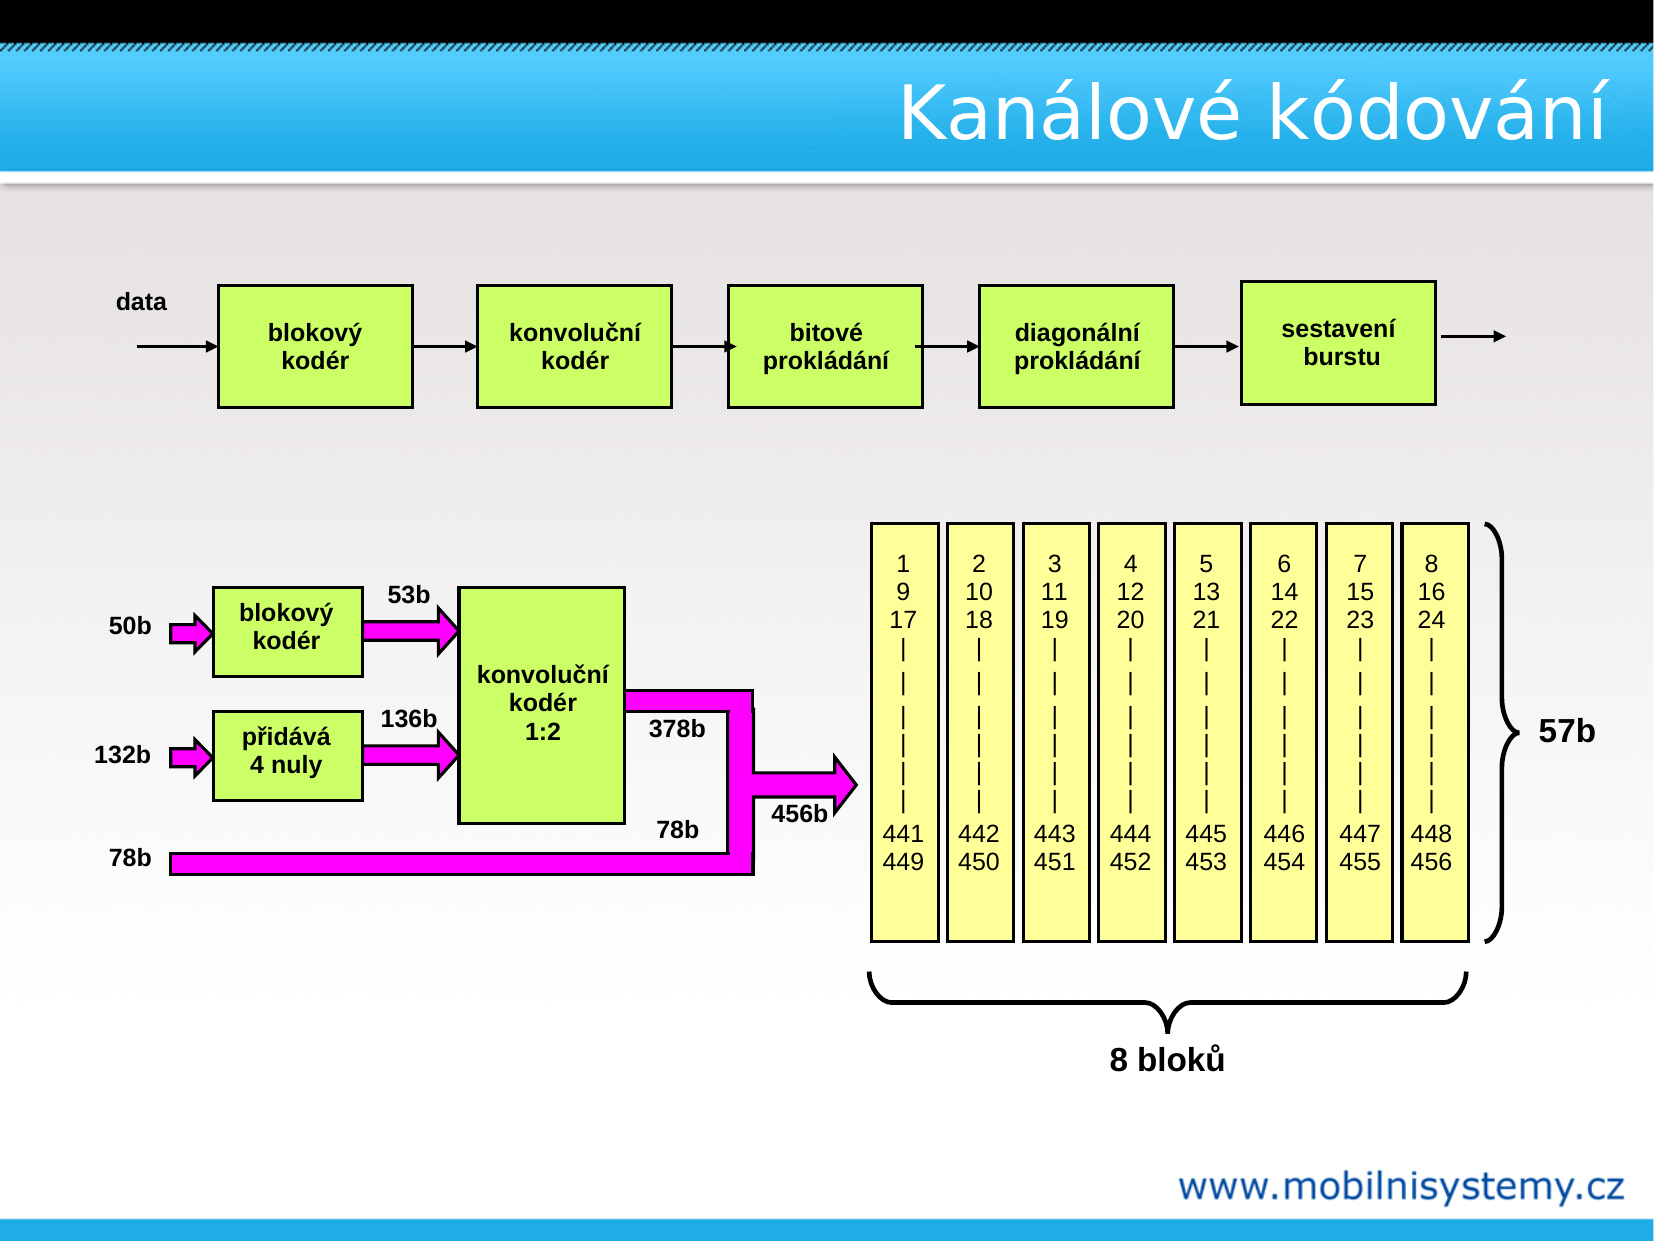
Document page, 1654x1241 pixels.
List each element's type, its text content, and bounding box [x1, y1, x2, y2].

text_box [170, 690, 857, 875]
text_box 8 bloků [1094, 1033, 1242, 1086]
text_box [1241, 281, 1436, 405]
text_box 53b [372, 572, 447, 617]
text_box konvoluční kodér [493, 310, 657, 383]
text_box bitové prokládání [747, 310, 905, 383]
text_box [1098, 523, 1166, 542]
text_box 1 9 17 | | | | | | 441 449 [856, 542, 932, 884]
text_box 132b [79, 733, 167, 777]
text_box diagonální prokládání [998, 310, 1157, 383]
text_box 7 15 23 | | | | | | 447 455 [1313, 542, 1384, 884]
text_box sestavení burstu [1266, 307, 1412, 379]
text_box přidává 4 nuly [226, 714, 347, 787]
text_box [1402, 523, 1469, 542]
text_box [947, 884, 1014, 942]
text_box [1250, 523, 1317, 542]
text_box blokový kodér [224, 590, 350, 663]
text_box blokový kodér [252, 310, 378, 383]
text_box [947, 523, 1014, 542]
text_box 4 12 20 | | | | | | 444 452 [1083, 542, 1159, 884]
text_box 50b [93, 604, 168, 648]
text_box [1098, 884, 1166, 942]
text_box [871, 884, 939, 942]
text_box 3 11 19 | | | | | | 443 451 [1007, 542, 1083, 884]
text_box 6 14 22 | | | | | | 446 454 [1237, 542, 1313, 884]
text_box 57b [1519, 704, 1616, 758]
text_box 5 13 21 | | | | | | 445 453 [1159, 542, 1237, 884]
text_box 2 10 18 | | | | | | 442 450 [932, 542, 1007, 884]
text_box 78b [641, 808, 715, 852]
text_box konvoluční kodér 1:2 [461, 653, 625, 753]
text_box [218, 285, 413, 408]
text_box [1250, 884, 1317, 942]
text_box [477, 285, 672, 408]
text_box [1174, 884, 1242, 942]
text_box [170, 587, 625, 824]
title Kanálové kódování [29, 41, 1624, 185]
text_box [871, 523, 939, 542]
text_box 378b [633, 707, 722, 751]
text_box 456b [756, 792, 844, 836]
text_box [1326, 884, 1393, 942]
text_box [1023, 884, 1090, 942]
text_box [1023, 523, 1090, 542]
text_box [1174, 523, 1242, 542]
text_box data [100, 280, 183, 324]
text_box [1326, 523, 1393, 542]
text_box 8 16 24 | | | | | | 448 456 [1384, 542, 1479, 884]
text_box [1402, 884, 1469, 942]
text_box [728, 285, 923, 408]
text_box 78b [93, 835, 168, 879]
text_box [979, 285, 1174, 408]
text_box 136b [365, 696, 453, 741]
picture [0, 0, 1654, 1241]
